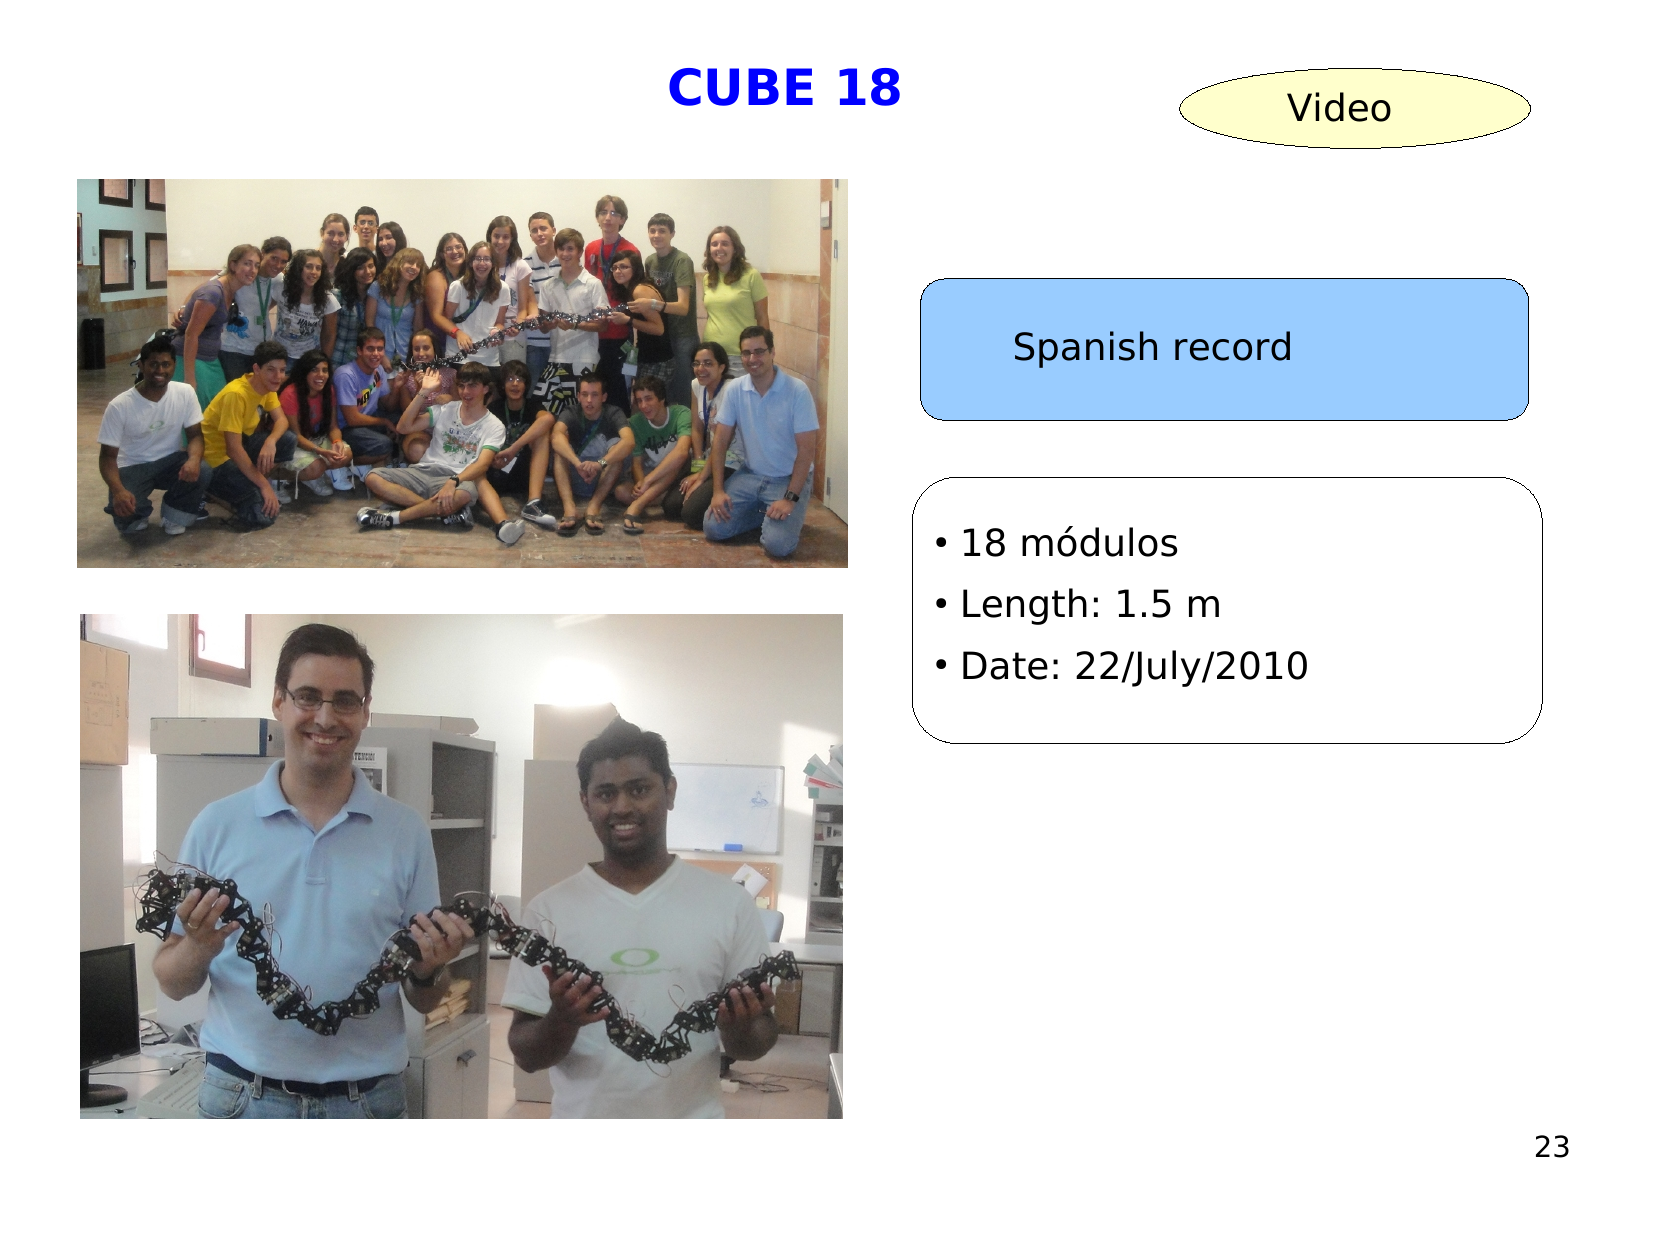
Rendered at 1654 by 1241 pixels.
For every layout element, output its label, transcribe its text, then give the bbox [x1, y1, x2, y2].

text_box Video [1272, 78, 1408, 138]
text_box 18 módulos Length: 1.5 m Date: 22/July/2010 [919, 514, 1325, 696]
text_box CUBE 18 [652, 51, 919, 125]
text_box [1179, 68, 1531, 149]
text_box Spanish record [997, 318, 1461, 378]
text_box [920, 278, 1529, 421]
picture [80, 614, 843, 1119]
picture [77, 179, 848, 568]
